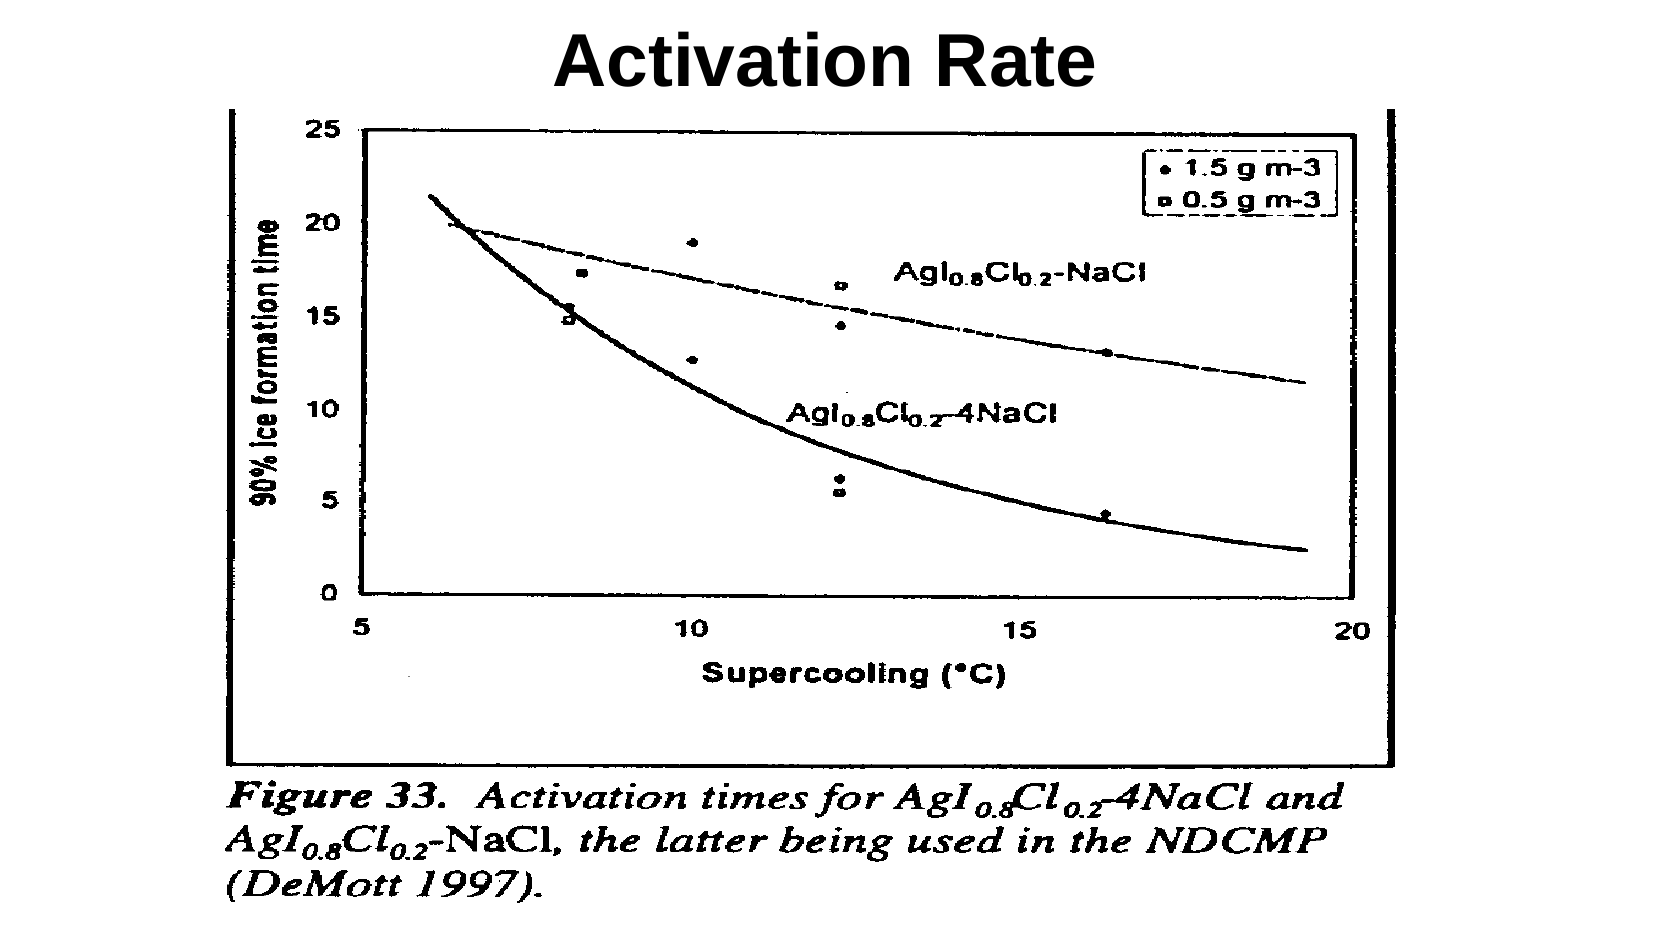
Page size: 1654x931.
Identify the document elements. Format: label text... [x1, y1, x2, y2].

picture [185, 109, 1477, 903]
title Activation Rate [0, 5, 1654, 107]
